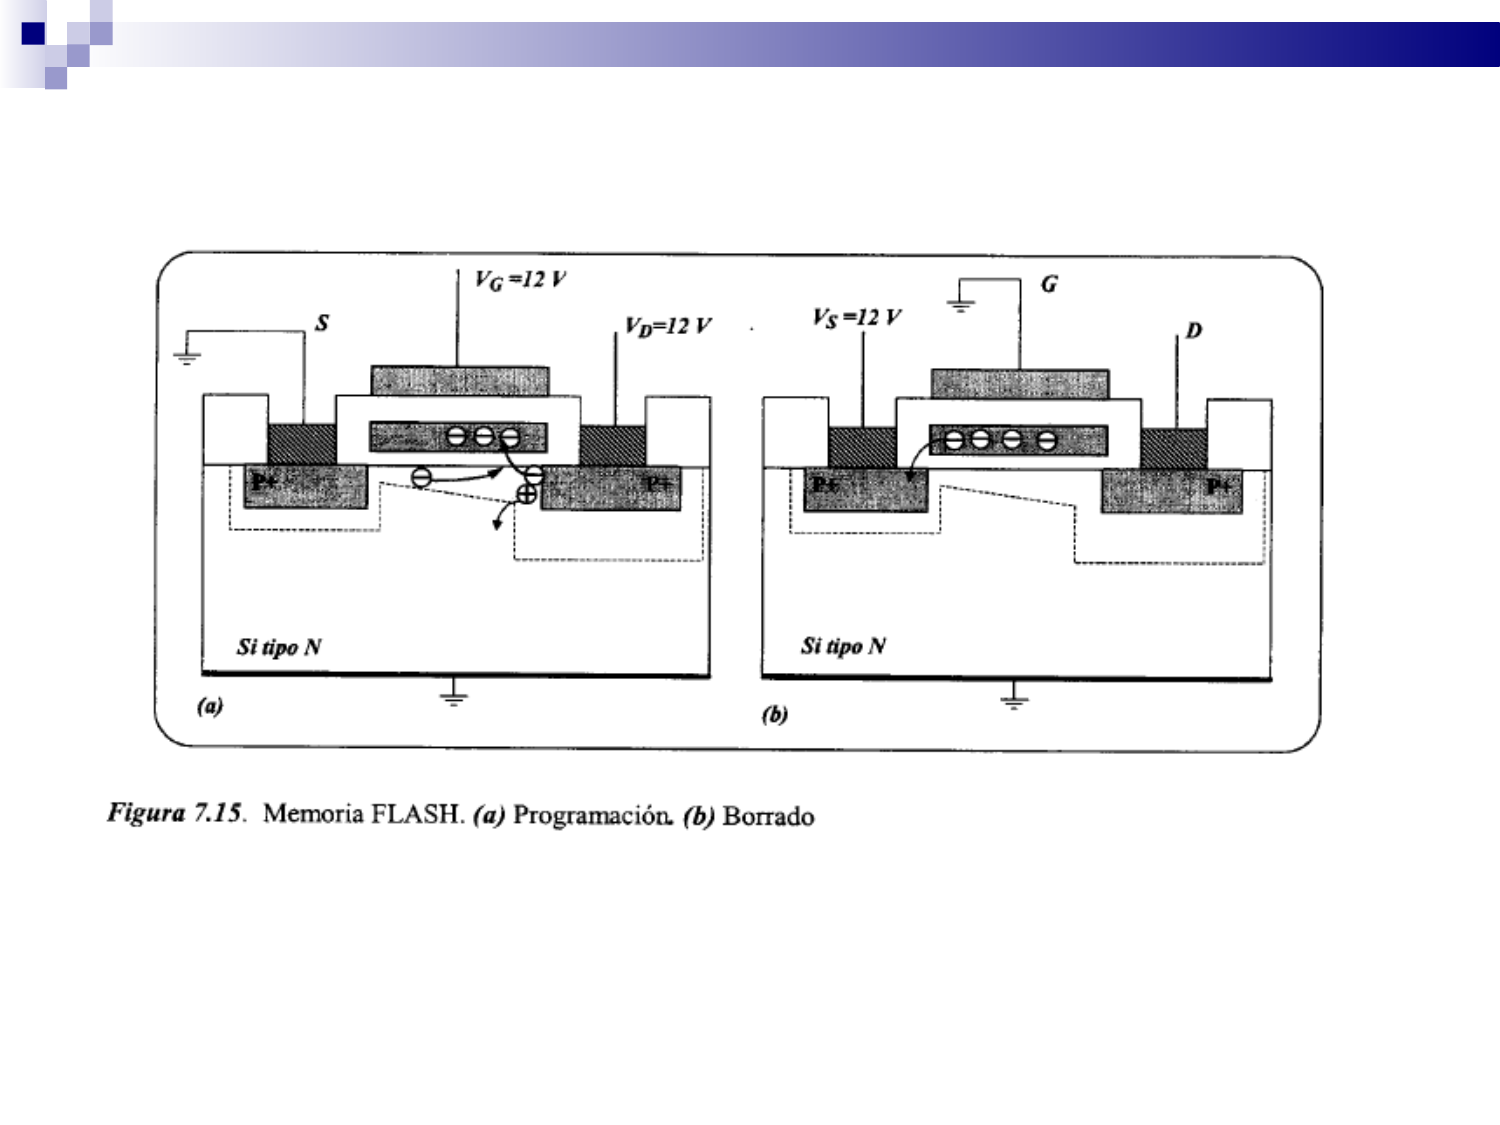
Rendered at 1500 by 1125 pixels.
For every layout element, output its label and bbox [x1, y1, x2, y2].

picture [88, 220, 1424, 846]
